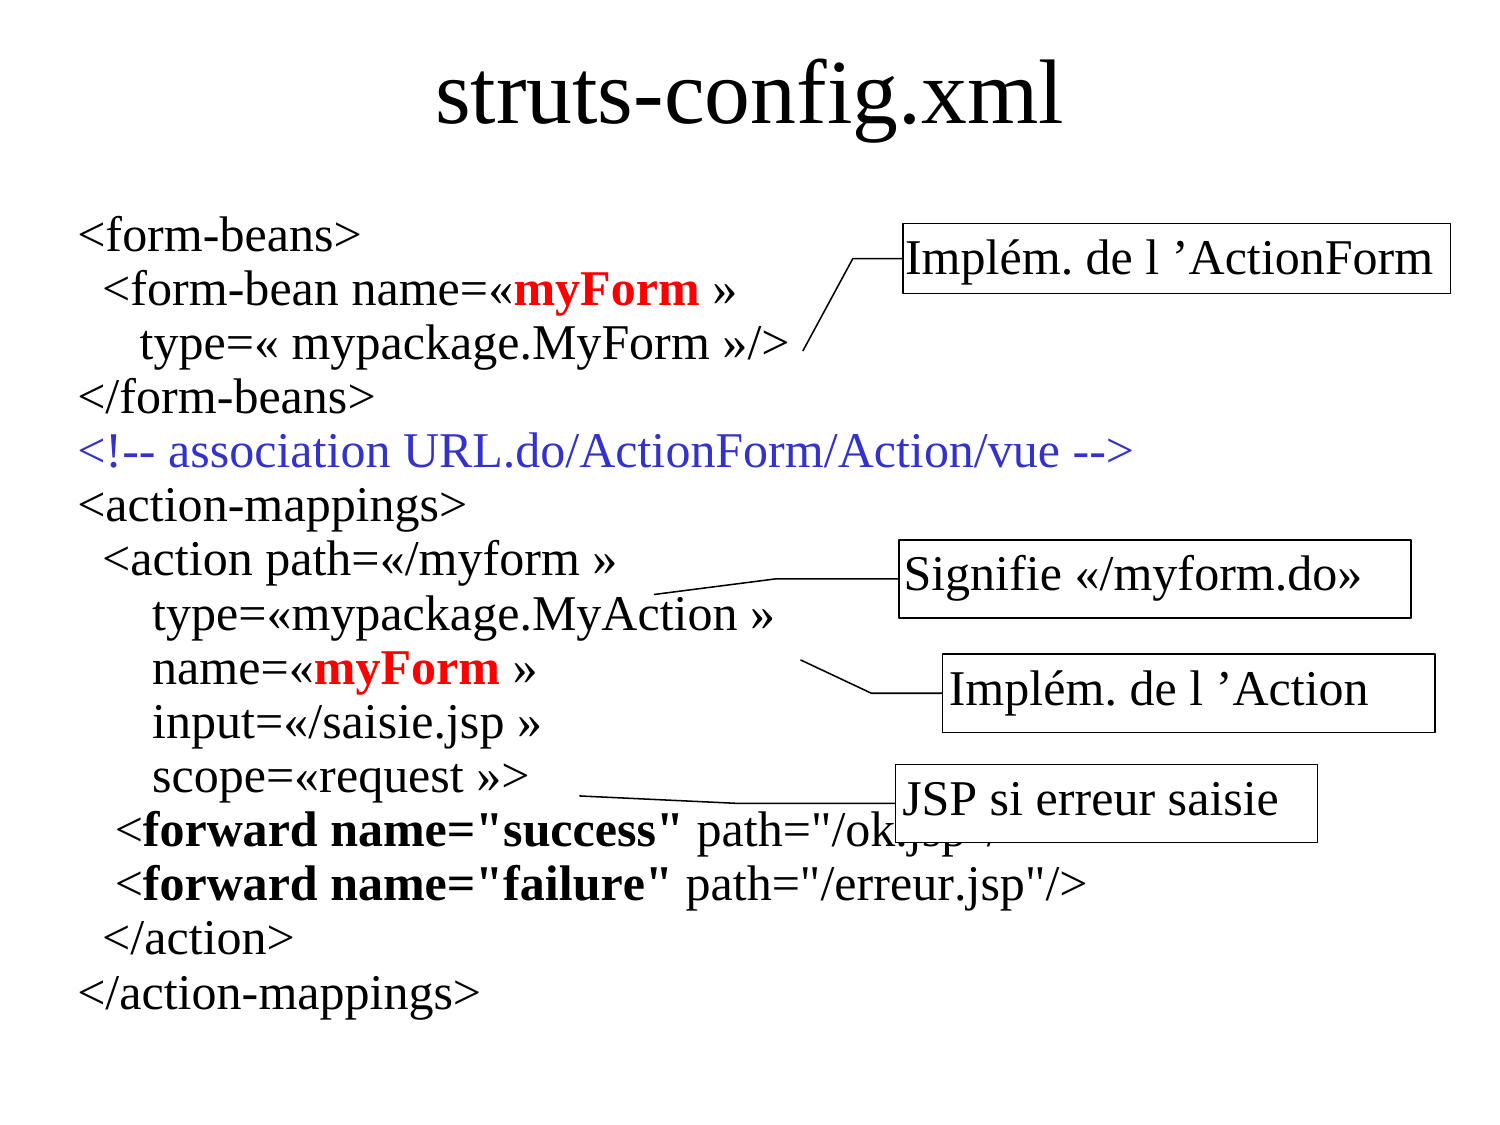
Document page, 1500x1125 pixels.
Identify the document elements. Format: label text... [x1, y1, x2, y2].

text_box Signifie «/myform.do» [776, 539, 1412, 617]
text_box <form-beans> <form-bean name=«myForm » type=« mypackage.MyForm »/> </form-beans> <!-- association URL.do/ActionForm/Action/vue --> <action-mappings> <action path=«/myform » type=«mypackage.MyAction » name=«myForm » input=«/saisie.jsp » scope=«request »> <forward name="success" path="/ok.jsp"/> <forward name="failure" path="/erreur.jsp"/> </action> </action-mappings> [62, 200, 1148, 1125]
text_box Implém. de l ’Action [871, 654, 1436, 731]
title struts-config.xml [112, 0, 1388, 188]
text_box JSP si erreur saisie [737, 764, 1318, 841]
text_box Implém. de l ’ActionForm [852, 223, 1451, 359]
